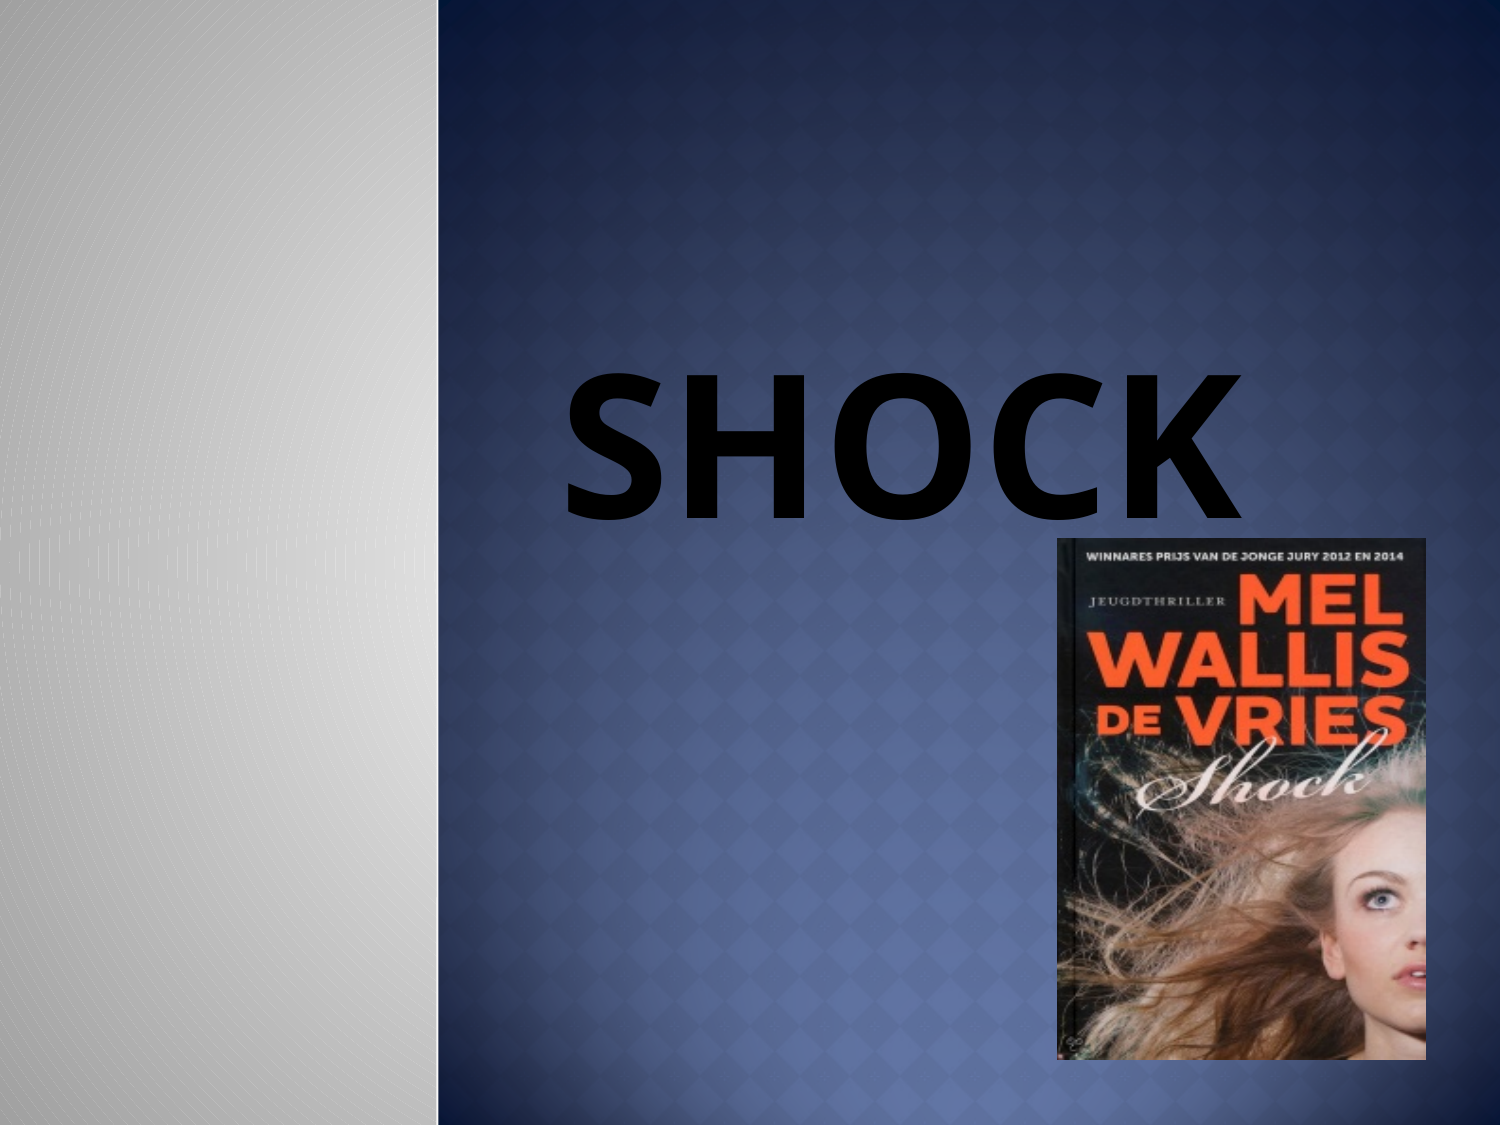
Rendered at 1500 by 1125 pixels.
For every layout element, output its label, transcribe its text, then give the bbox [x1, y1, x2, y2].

title Shock [552, 87, 1390, 559]
picture [1057, 538, 1426, 1060]
